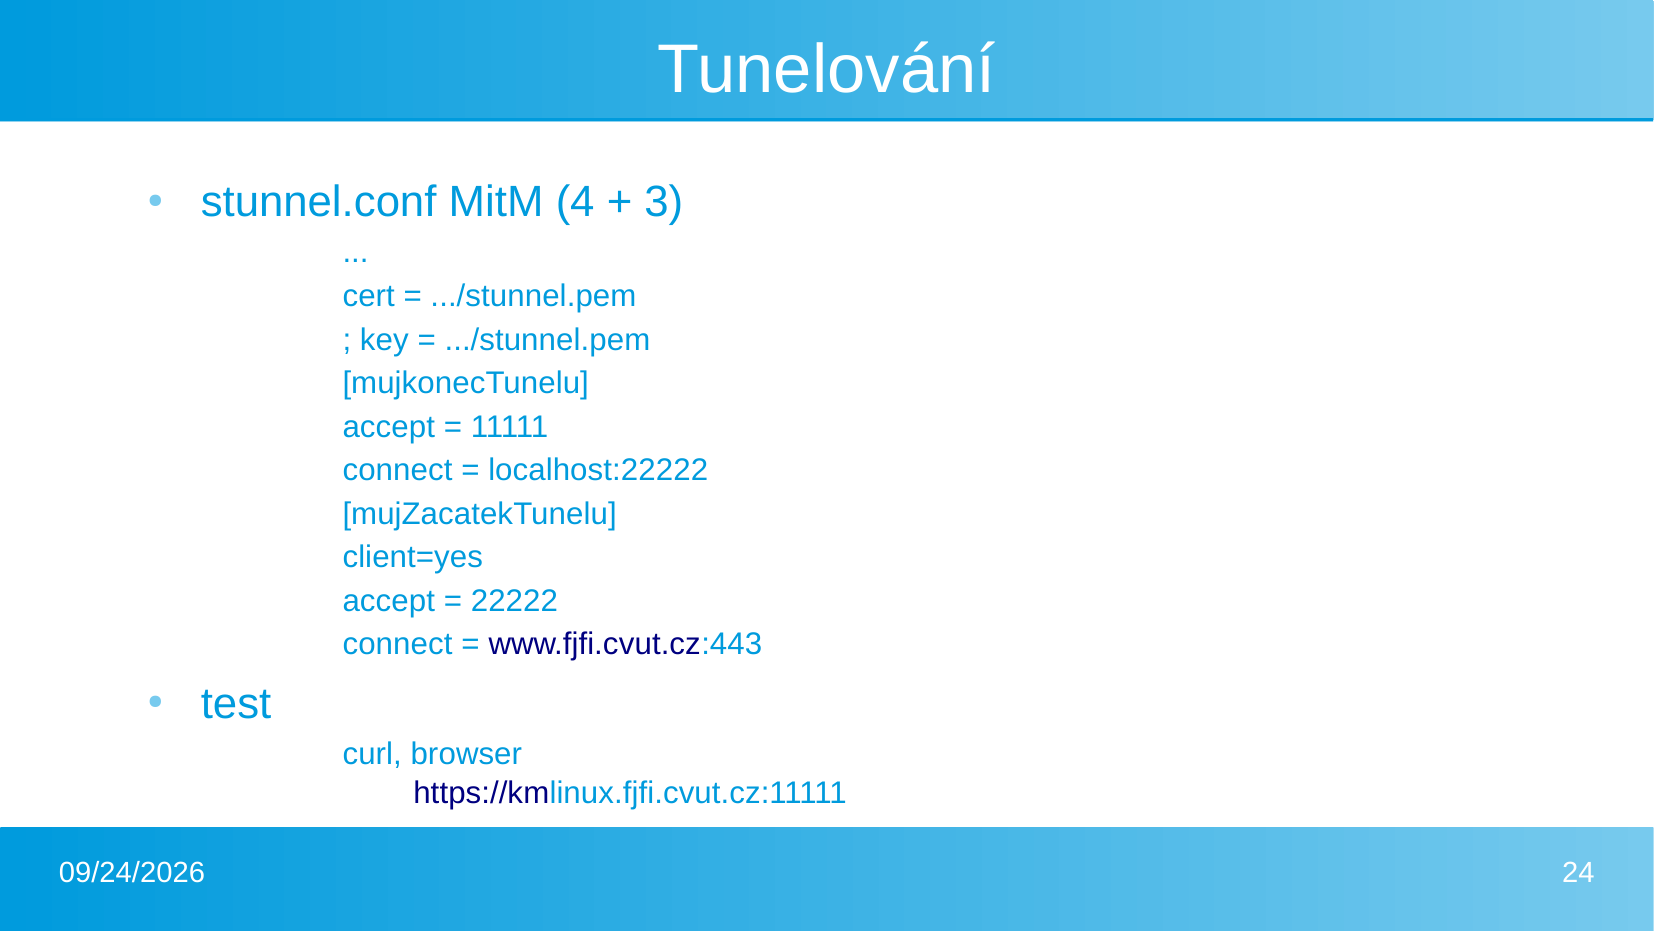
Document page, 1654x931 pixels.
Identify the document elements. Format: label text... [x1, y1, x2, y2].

list stunnel.conf MitM (4 + 3) ... cert = .../stunnel.pem ; key = .../stunnel.pem [mujkonecTunelu] accept = 11111 connect = localhost:22222 [mujZacatekTunelu] client=yes accept = 22222 connect = www.fjfi.cvut.cz:443 test curl, browser https://kmlinux.fjfi.cvut.cz:11111 [59, 177, 1595, 768]
title Tunelování [59, 29, 1595, 108]
